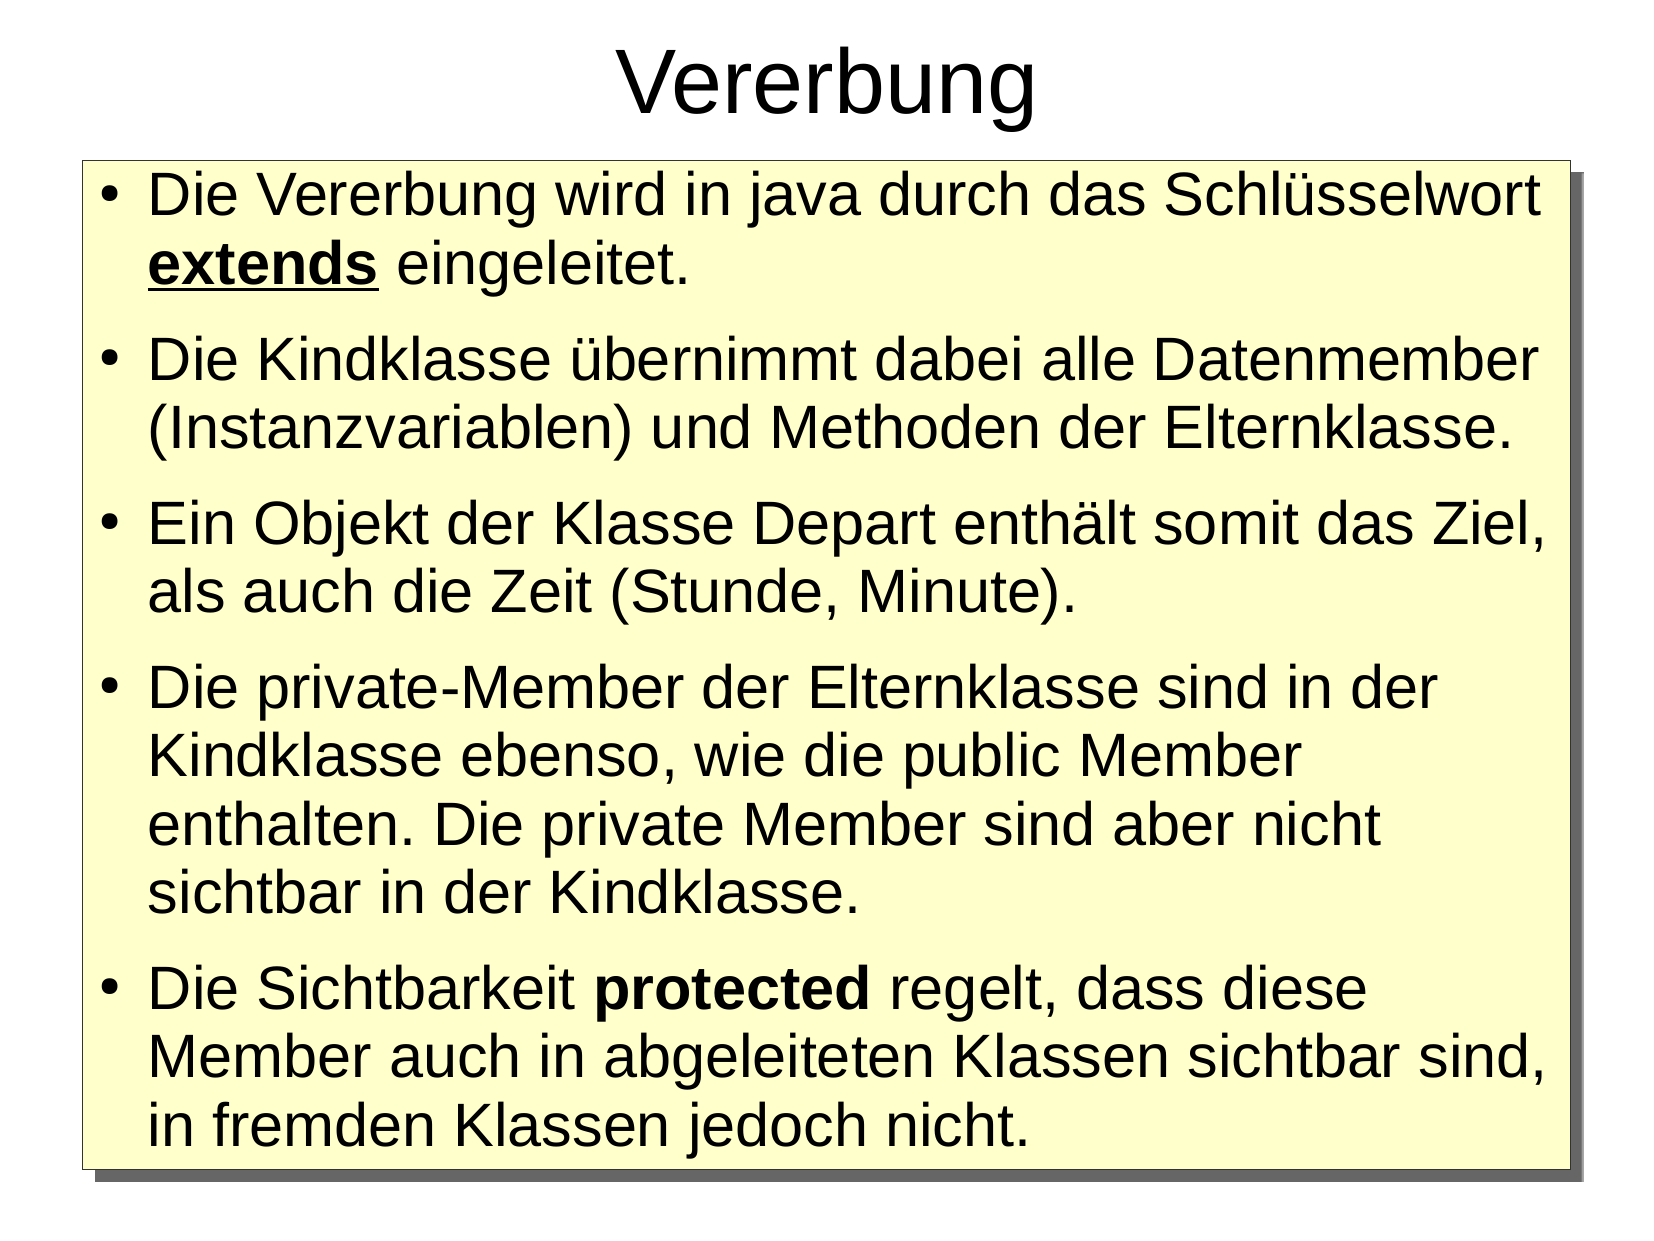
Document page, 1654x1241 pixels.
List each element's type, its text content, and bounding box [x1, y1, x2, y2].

title Vererbung [82, 0, 1571, 160]
list Die Vererbung wird in java durch das Schlüsselwort extends eingeleitet. Die Kindklasse übernimmt dabei alle Datenmember (Instanzvariablen) und Methoden der Elternklasse. Ein Objekt der Klasse Depart enthält somit das Ziel, als auch die Zeit (Stunde, Minute). Die private-Member der Elternklasse sind in der Kindklasse ebenso, wie die public Member enthalten. Die private Member sind aber nicht sichtbar in der Kindklasse. Die Sichtbarkeit protected regelt, dass diese Member auch in abgeleiteten Klassen sichtbar sind, in fremden Klassen jedoch nicht. [82, 160, 1571, 1170]
